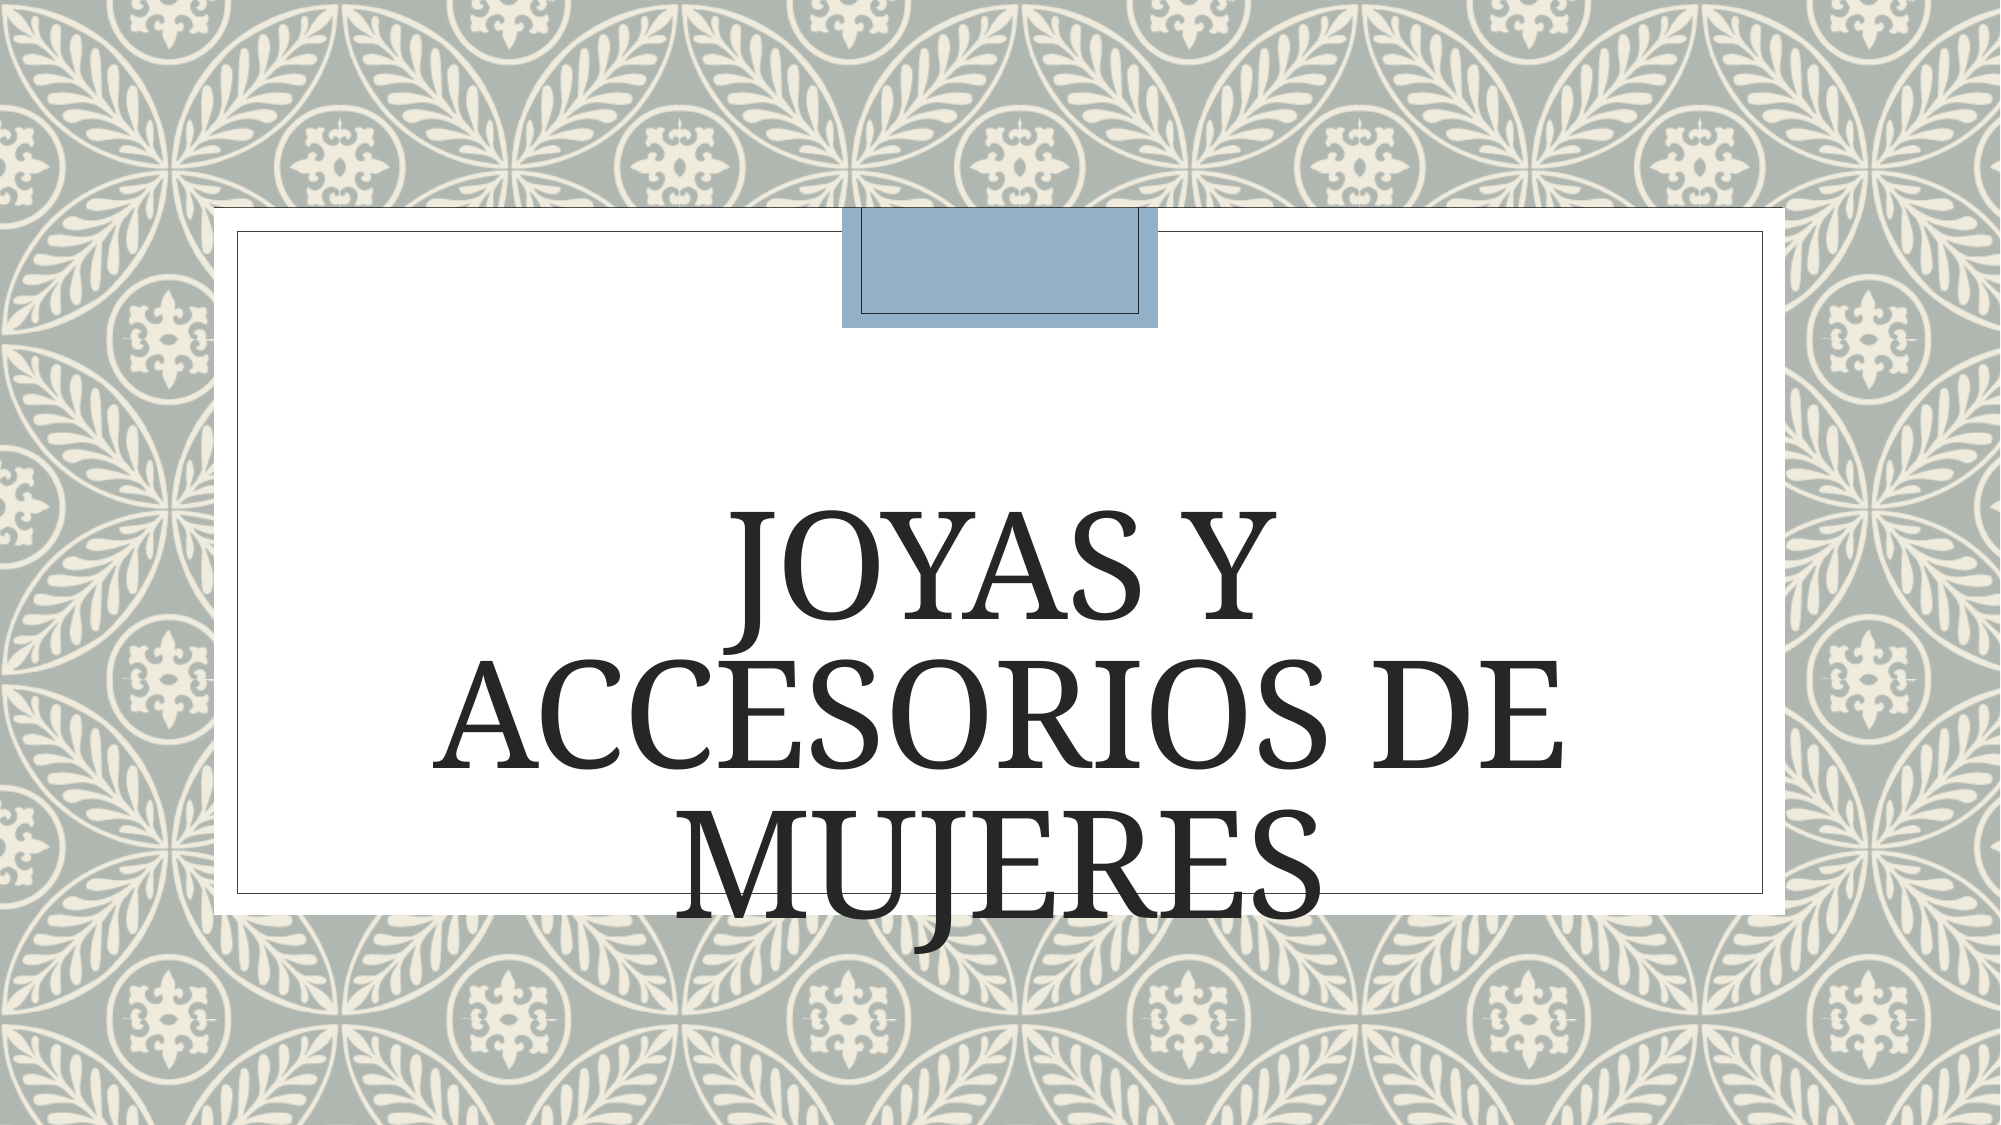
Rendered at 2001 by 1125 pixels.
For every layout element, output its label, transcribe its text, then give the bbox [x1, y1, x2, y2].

title Joyas y accesorios de mujeres [256, 343, 1744, 769]
